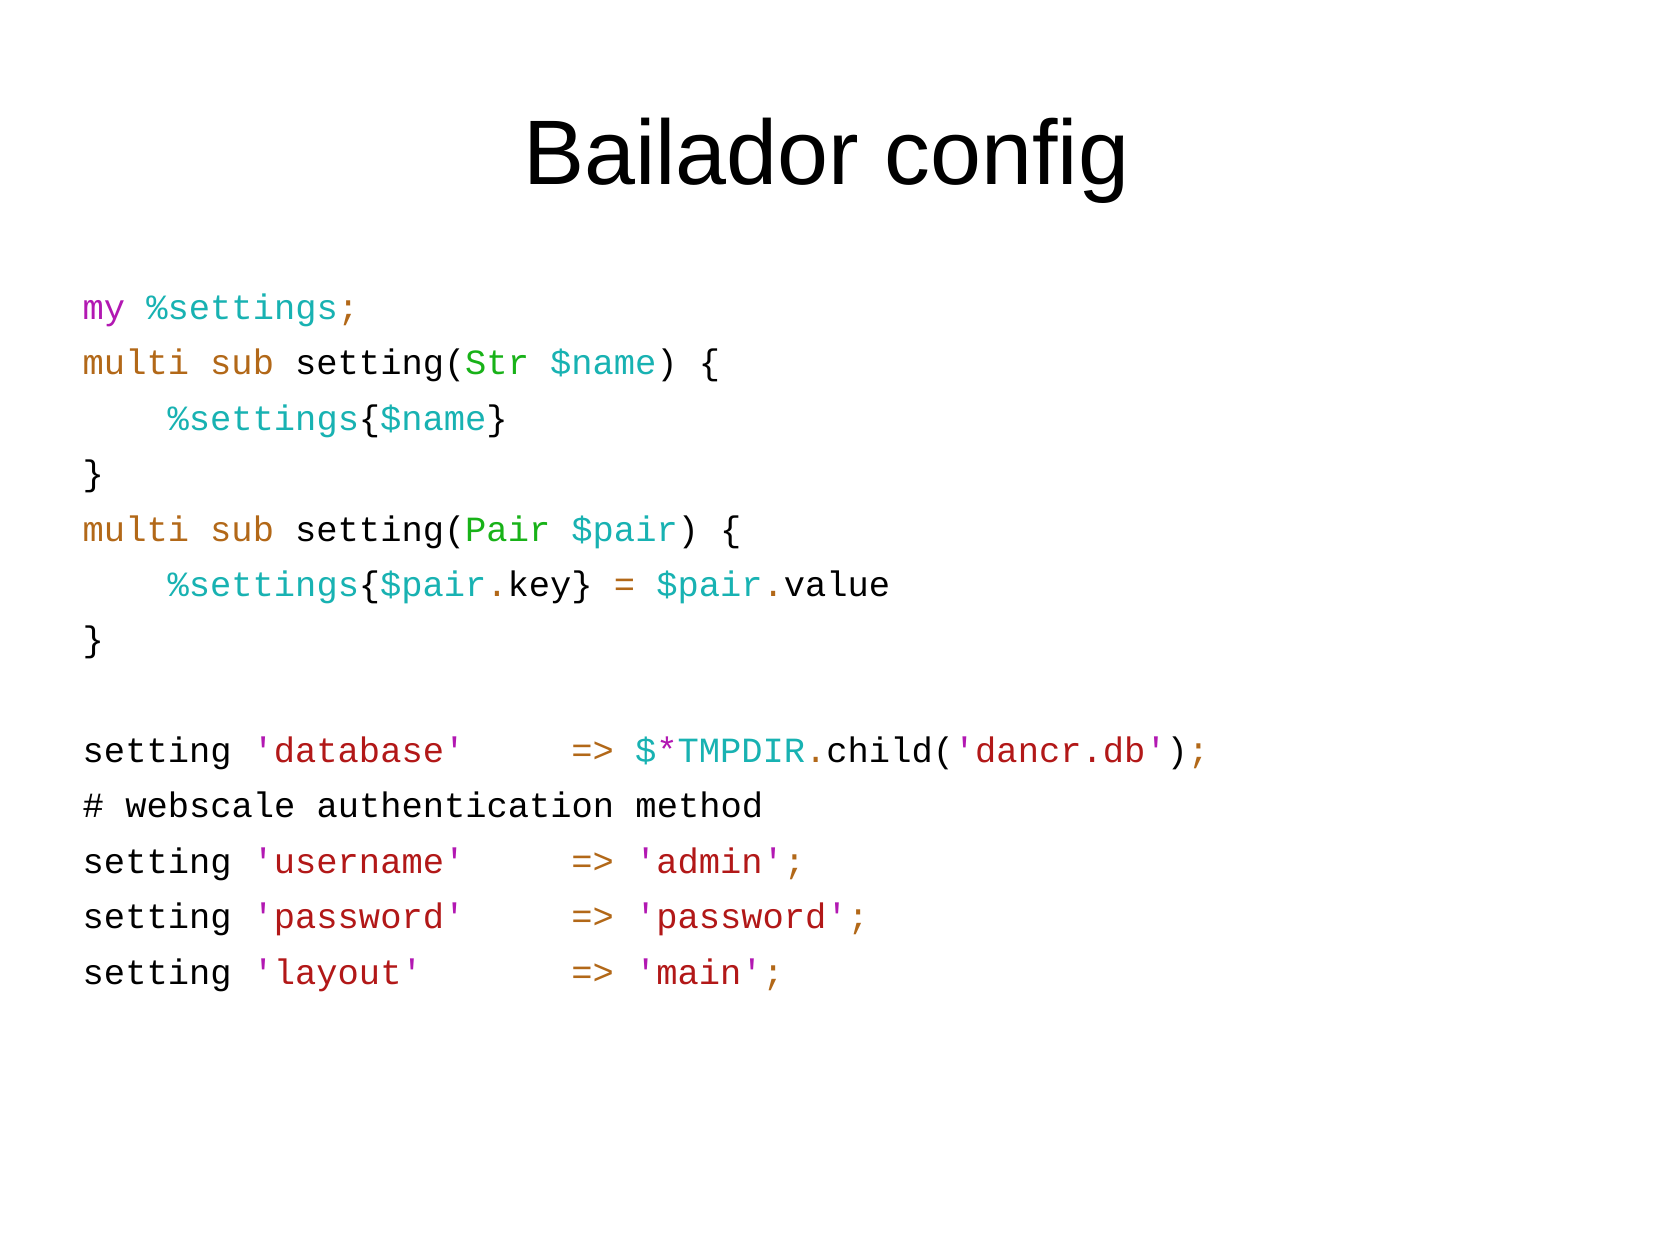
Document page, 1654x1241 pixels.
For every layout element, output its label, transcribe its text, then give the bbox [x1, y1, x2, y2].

list my %settings; multi sub setting(Str $name) { %settings{$name} } multi sub setting(Pair $pair) { %settings{$pair.key} = $pair.value } setting 'database' => $*TMPDIR.child('dancr.db'); # webscale authentication method setting 'username' => 'admin'; setting 'password' => 'password'; setting 'layout' => 'main'; [82, 290, 1571, 1010]
title Bailador config [82, 49, 1571, 257]
